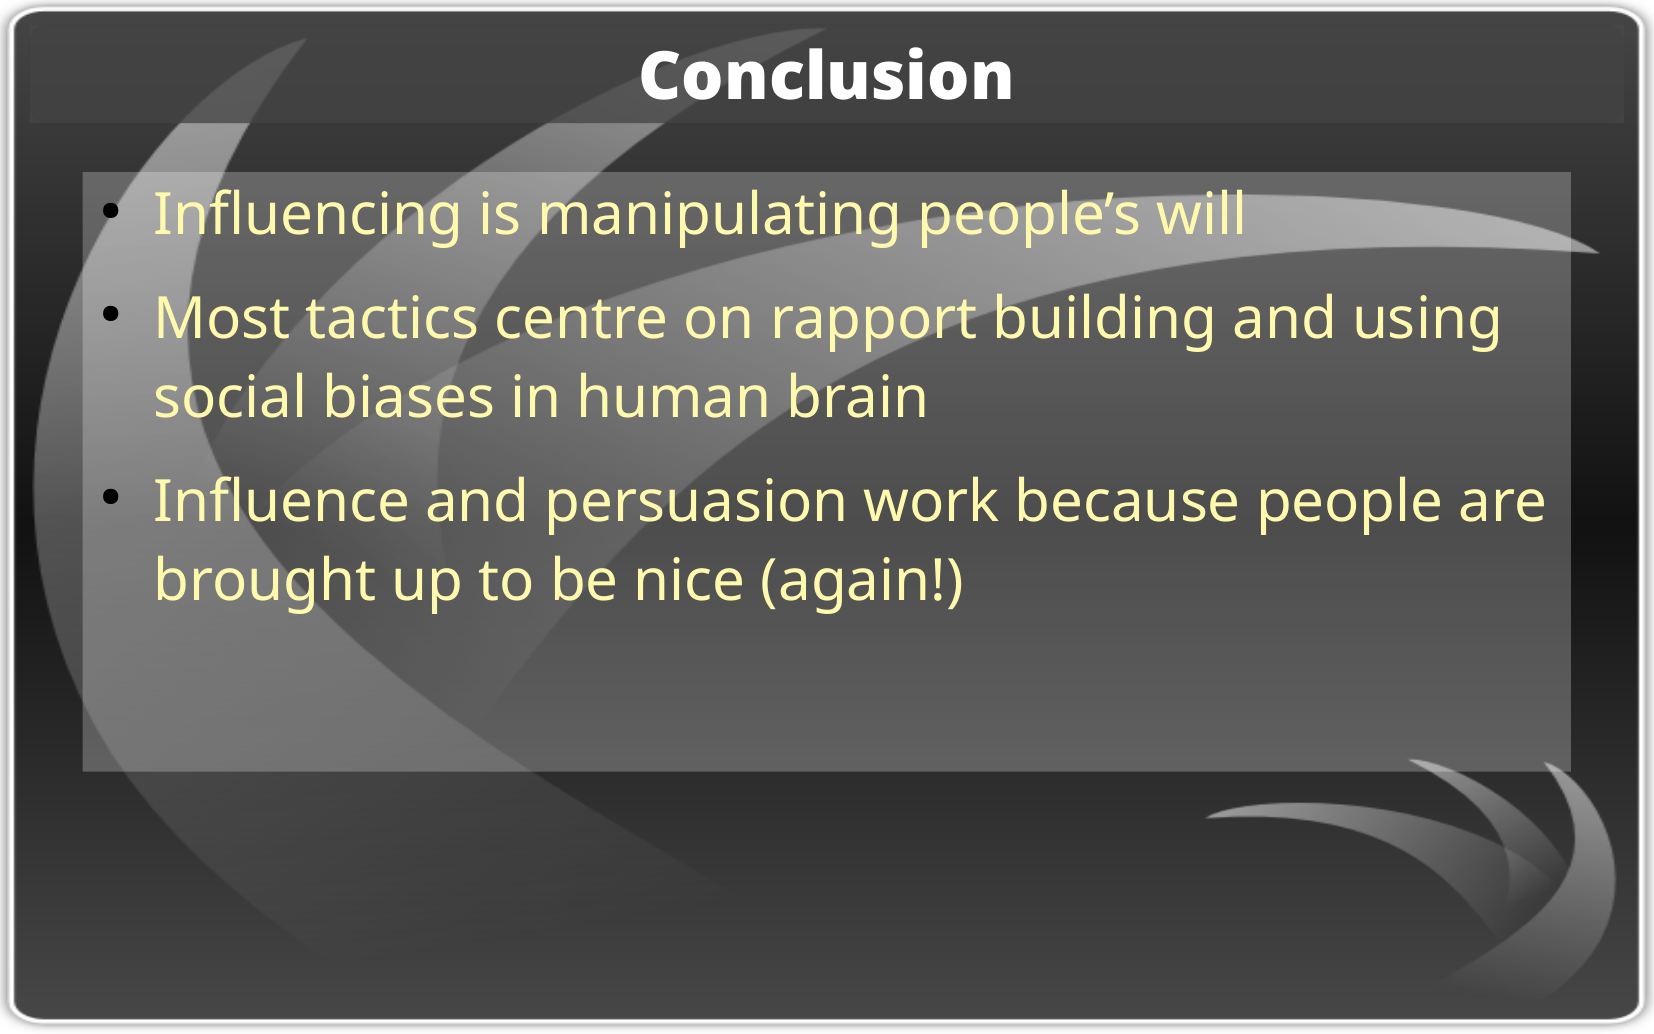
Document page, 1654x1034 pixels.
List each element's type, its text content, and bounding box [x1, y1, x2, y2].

list Influencing is manipulating people’s will Most tactics centre on rapport building and using social biases in human brain Influence and persuasion work because people are brought up to be nice (again!) [82, 172, 1571, 772]
title Conclusion [29, 24, 1625, 124]
picture [0, 0, 1654, 1034]
